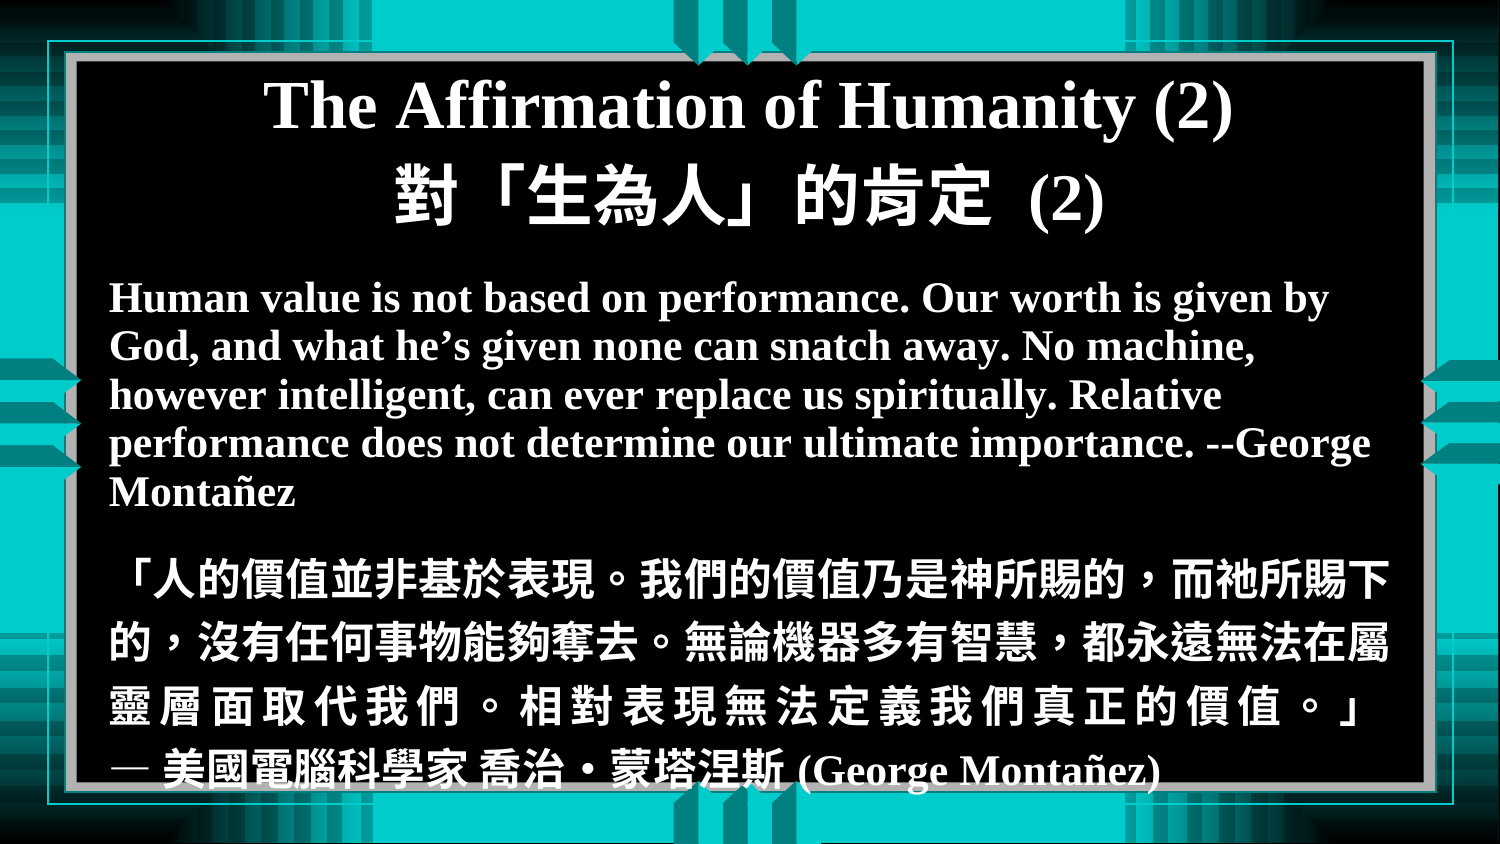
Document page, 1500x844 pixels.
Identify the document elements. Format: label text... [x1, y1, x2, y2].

text_box Human value is not based on performance. Our worth is given by God, and what he’s given none can snatch away. No machine, however intelligent, can ever replace us spiritually. Relative performance does not determine our ultimate importance. --George Montañez 「人的價值並非基於表現。我們的價值乃是神所賜的，而祂所賜下的，沒有任何事物能夠奪去。無論機器多有智慧，都永遠無法在屬靈層面取代我們。相對表現無法定義我們真正的價值。」 — 美國電腦科學家 喬治・蒙塔涅斯(George Montañez) [93, 265, 1407, 844]
title The Affirmation of Humanity (2) 對「生為人」的肯定 (2) [112, 67, 1388, 240]
